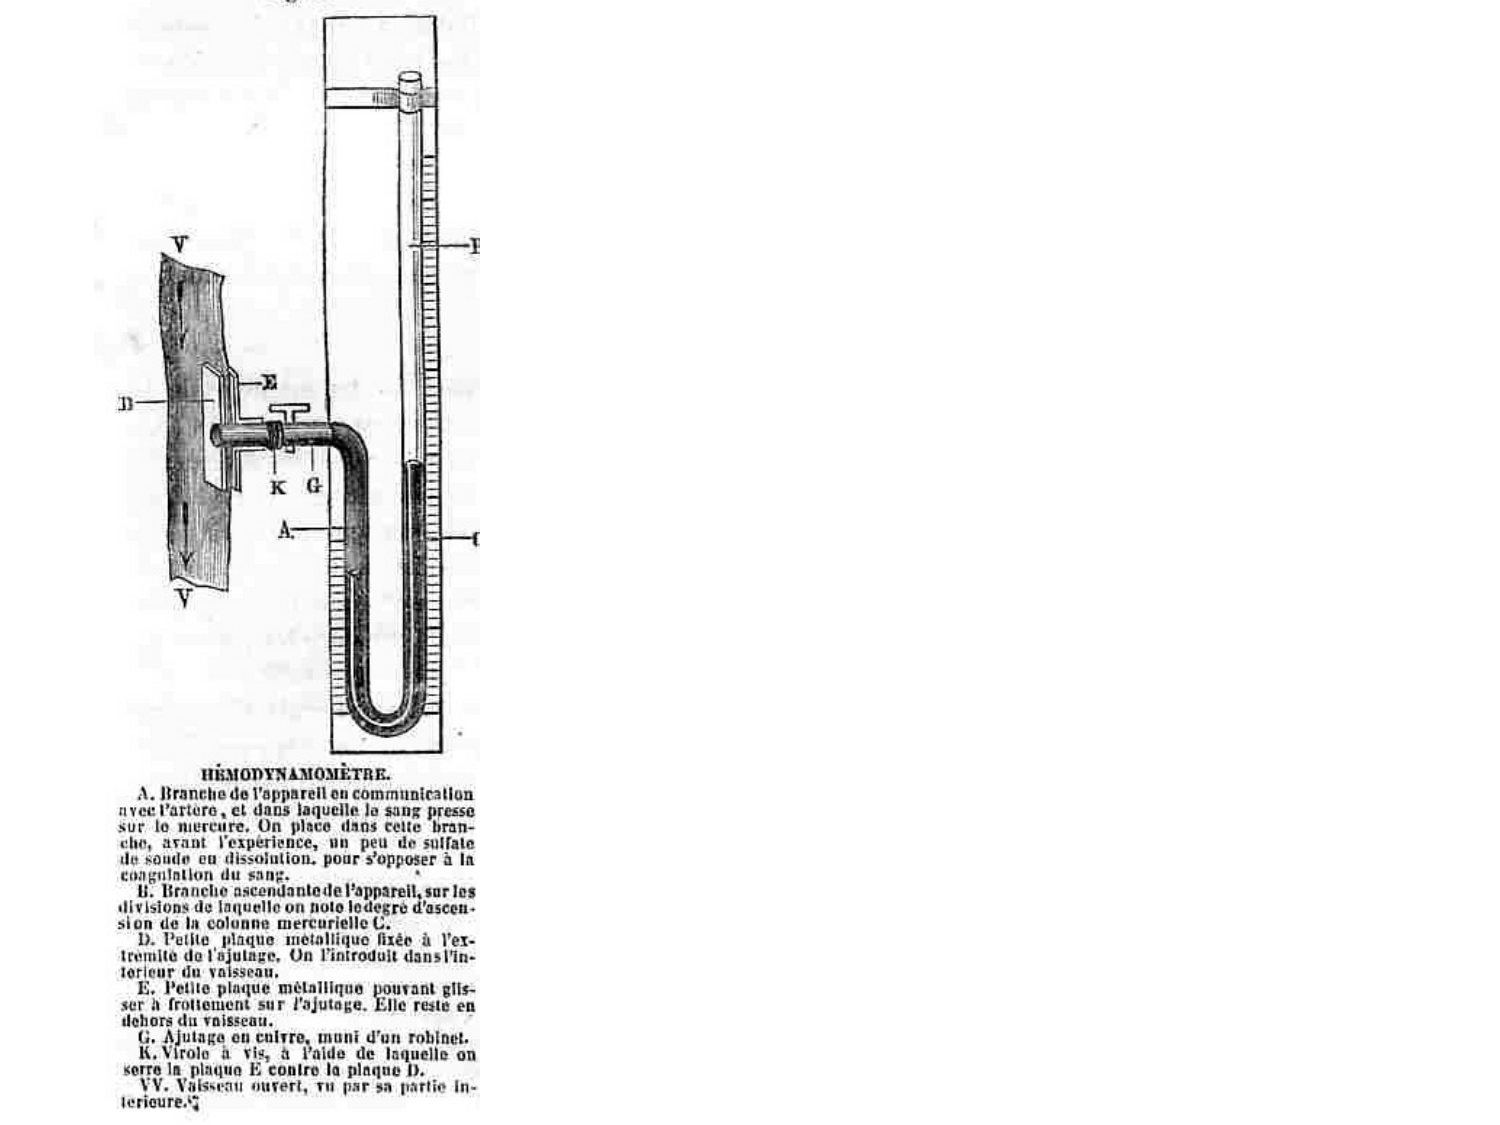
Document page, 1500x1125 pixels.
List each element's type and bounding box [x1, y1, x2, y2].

picture [94, 0, 480, 1125]
